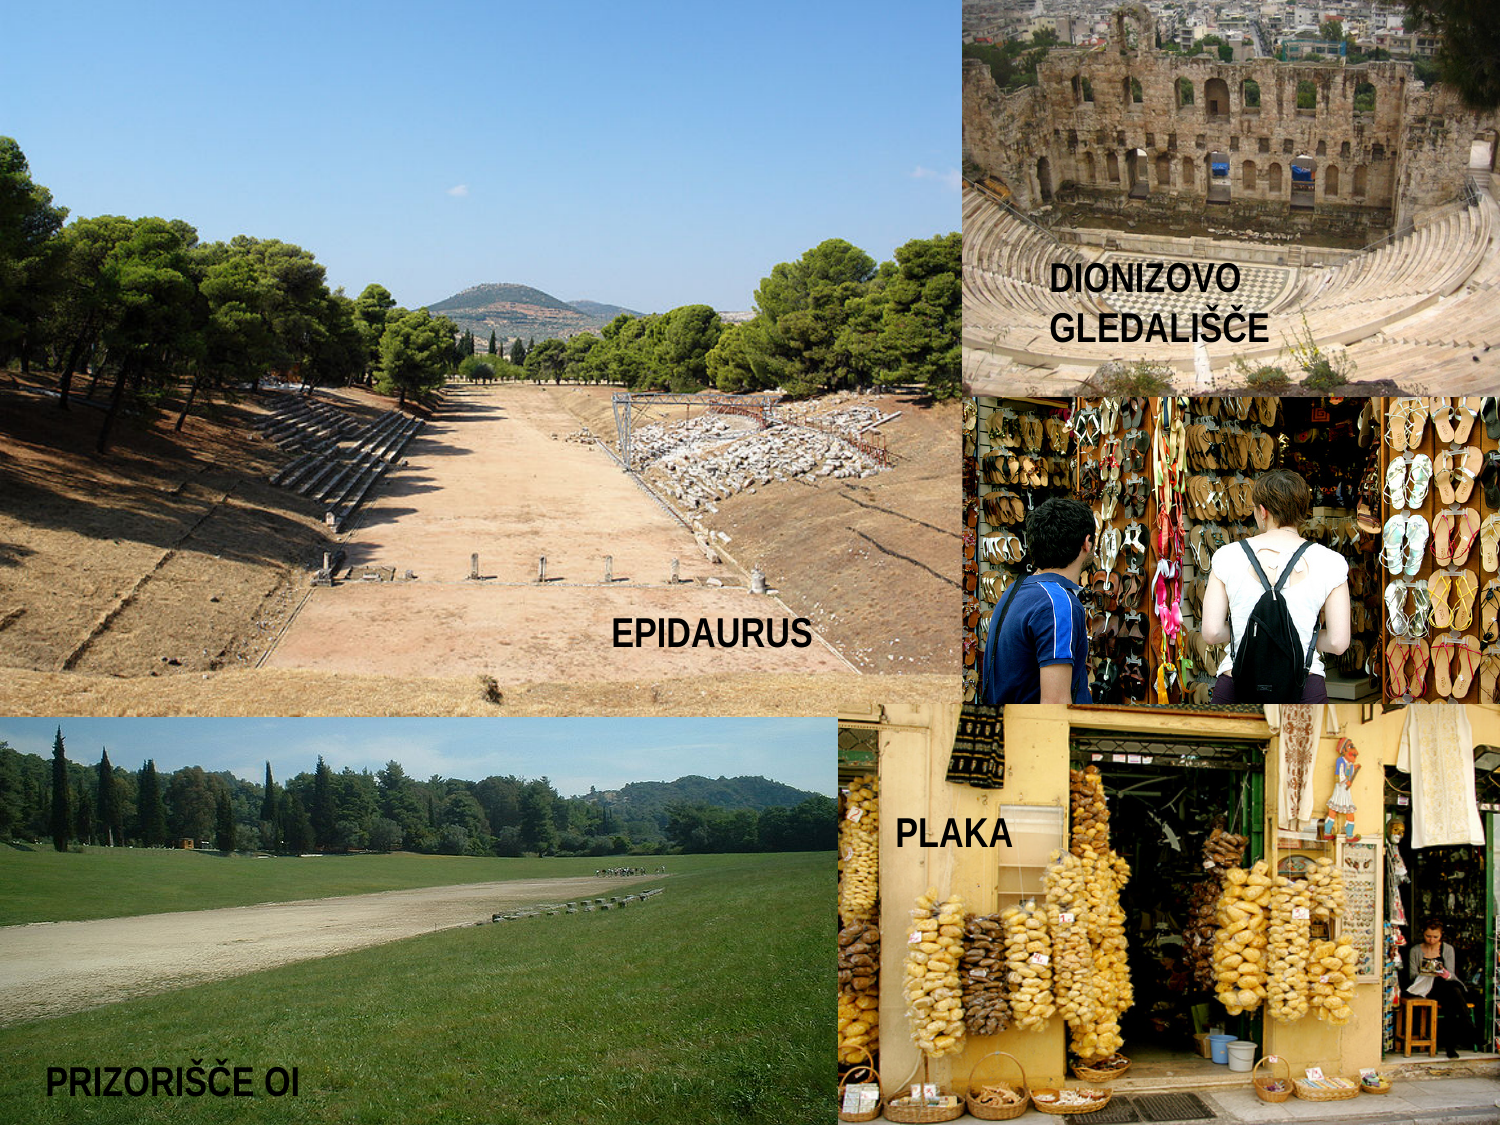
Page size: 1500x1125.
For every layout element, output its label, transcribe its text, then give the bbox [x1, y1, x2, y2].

text_box EPIDAURUS [596, 597, 828, 663]
text_box DIONIZOVO GLEDALIŠČE [1034, 243, 1286, 359]
text_box PRIZORIŠČE OI [30, 1046, 316, 1112]
text_box PLAKA [880, 798, 1029, 864]
picture [0, 0, 1500, 1125]
